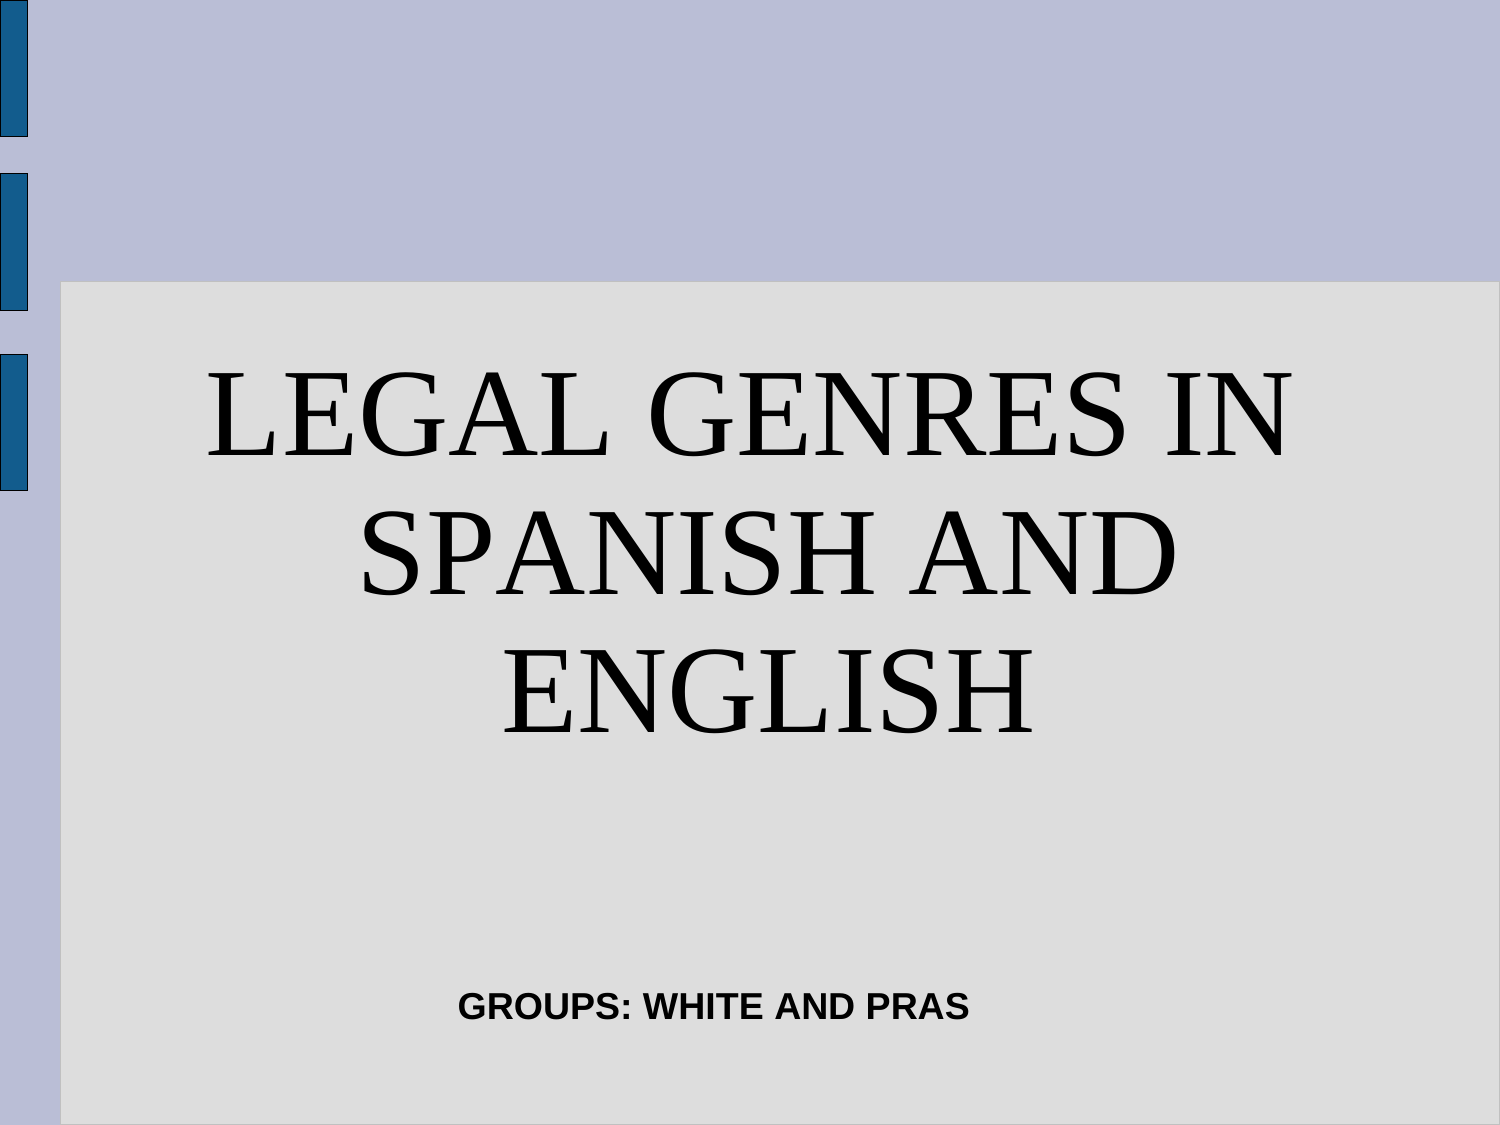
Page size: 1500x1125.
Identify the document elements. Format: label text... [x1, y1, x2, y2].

subtitle LEGAL GENRES IN SPANISH AND ENGLISH [110, 82, 1392, 1022]
text_box GROUPS: WHITE AND PRAS [442, 974, 1123, 1064]
